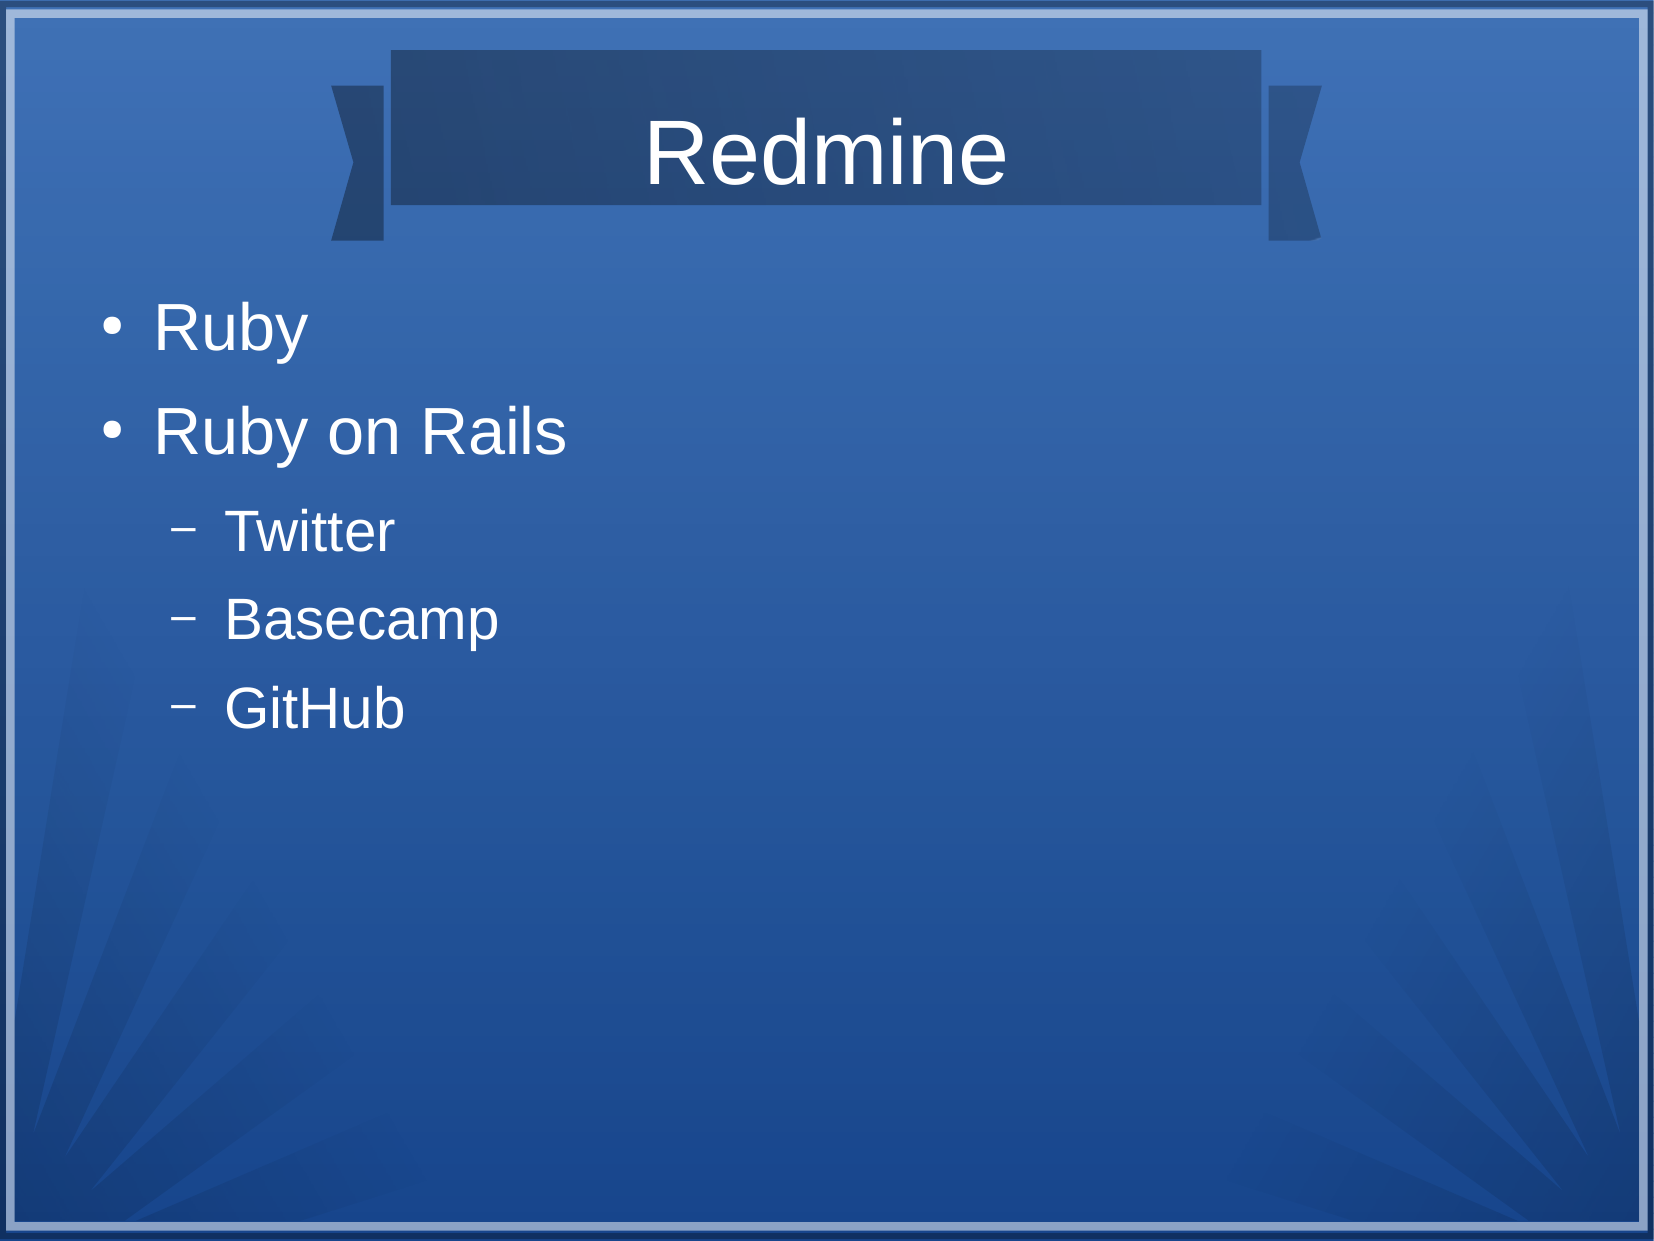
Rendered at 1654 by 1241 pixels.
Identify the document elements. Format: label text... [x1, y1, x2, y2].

title Redmine [82, 49, 1571, 257]
list Ruby Ruby on Rails Twitter Basecamp GitHub [82, 290, 1538, 1241]
